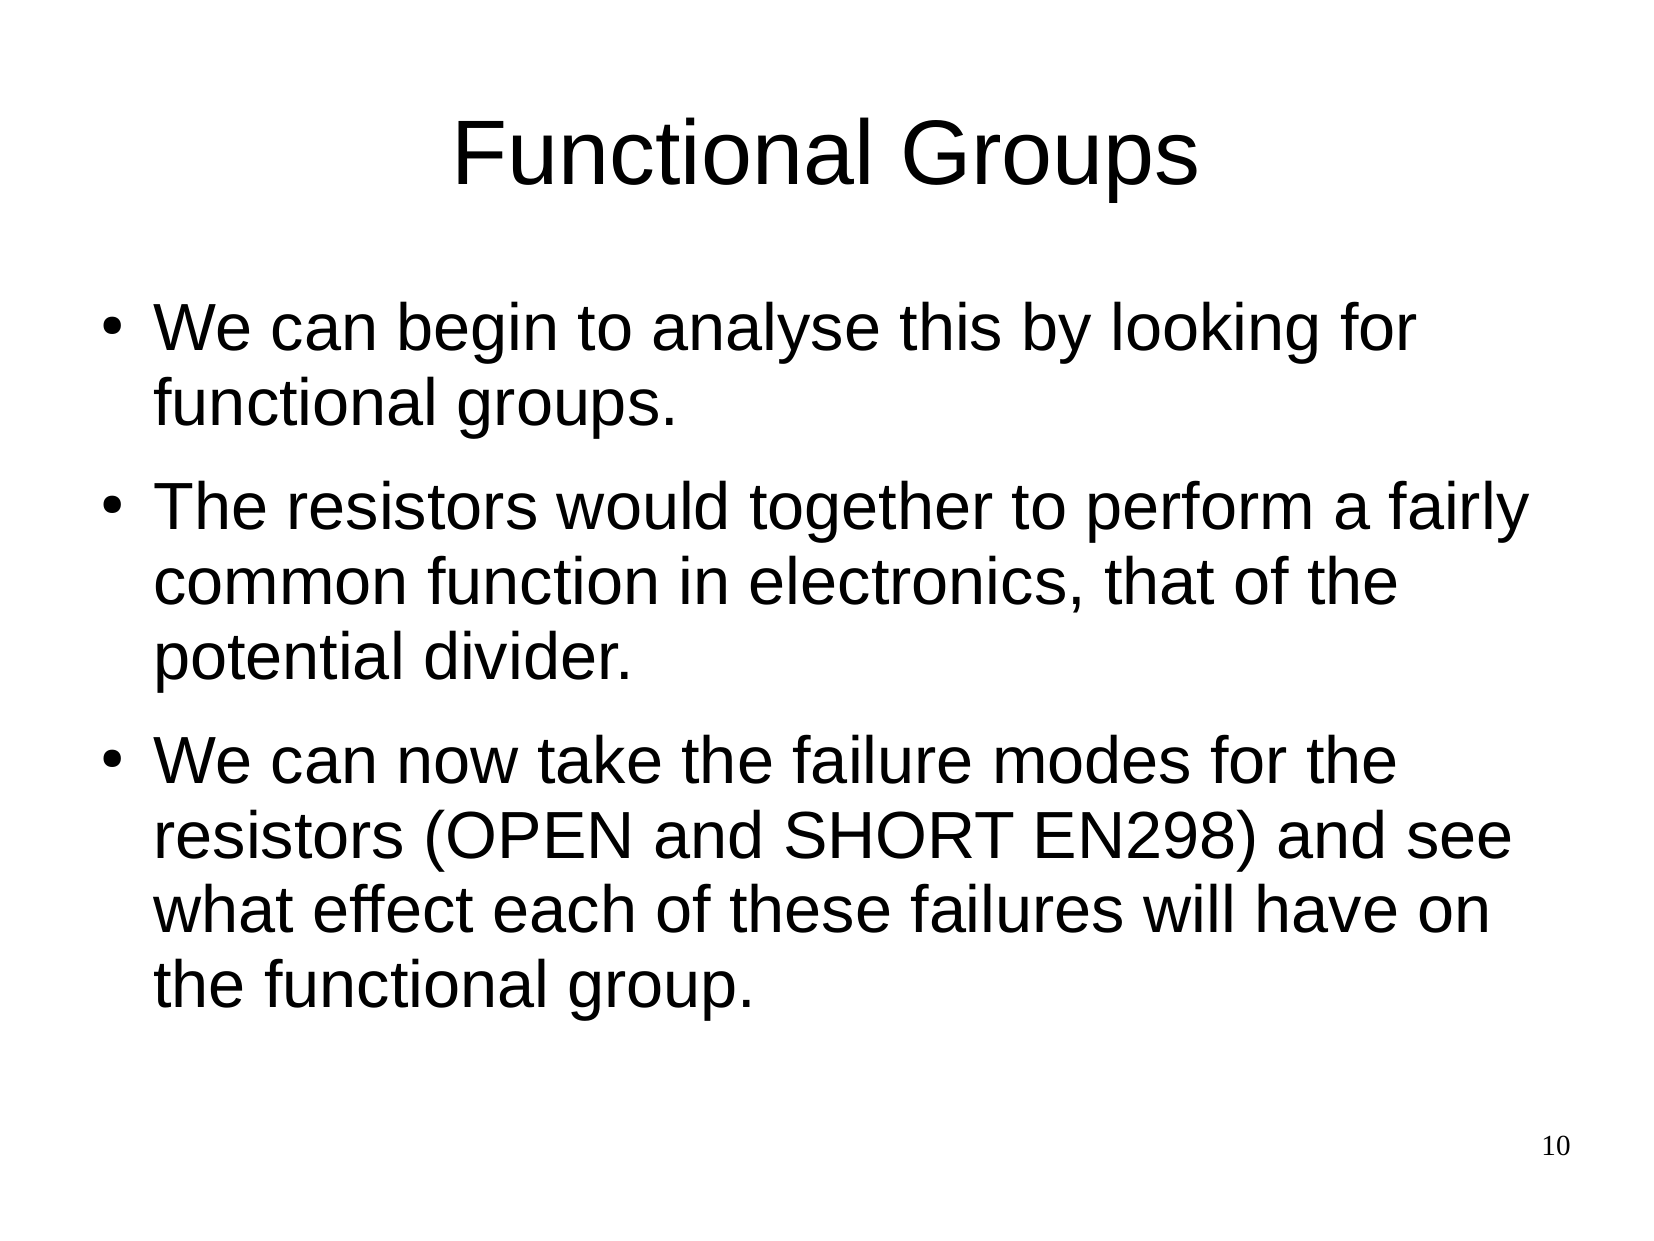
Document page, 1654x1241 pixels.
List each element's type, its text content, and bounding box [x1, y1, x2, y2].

title Functional Groups [82, 49, 1571, 257]
list We can begin to analyse this by looking for functional groups. The resistors would together to perform a fairly common function in electronics, that of the potential divider. We can now take the failure modes for the resistors (OPEN and SHORT EN298) and see what effect each of these failures will have on the functional group. [82, 290, 1571, 1109]
